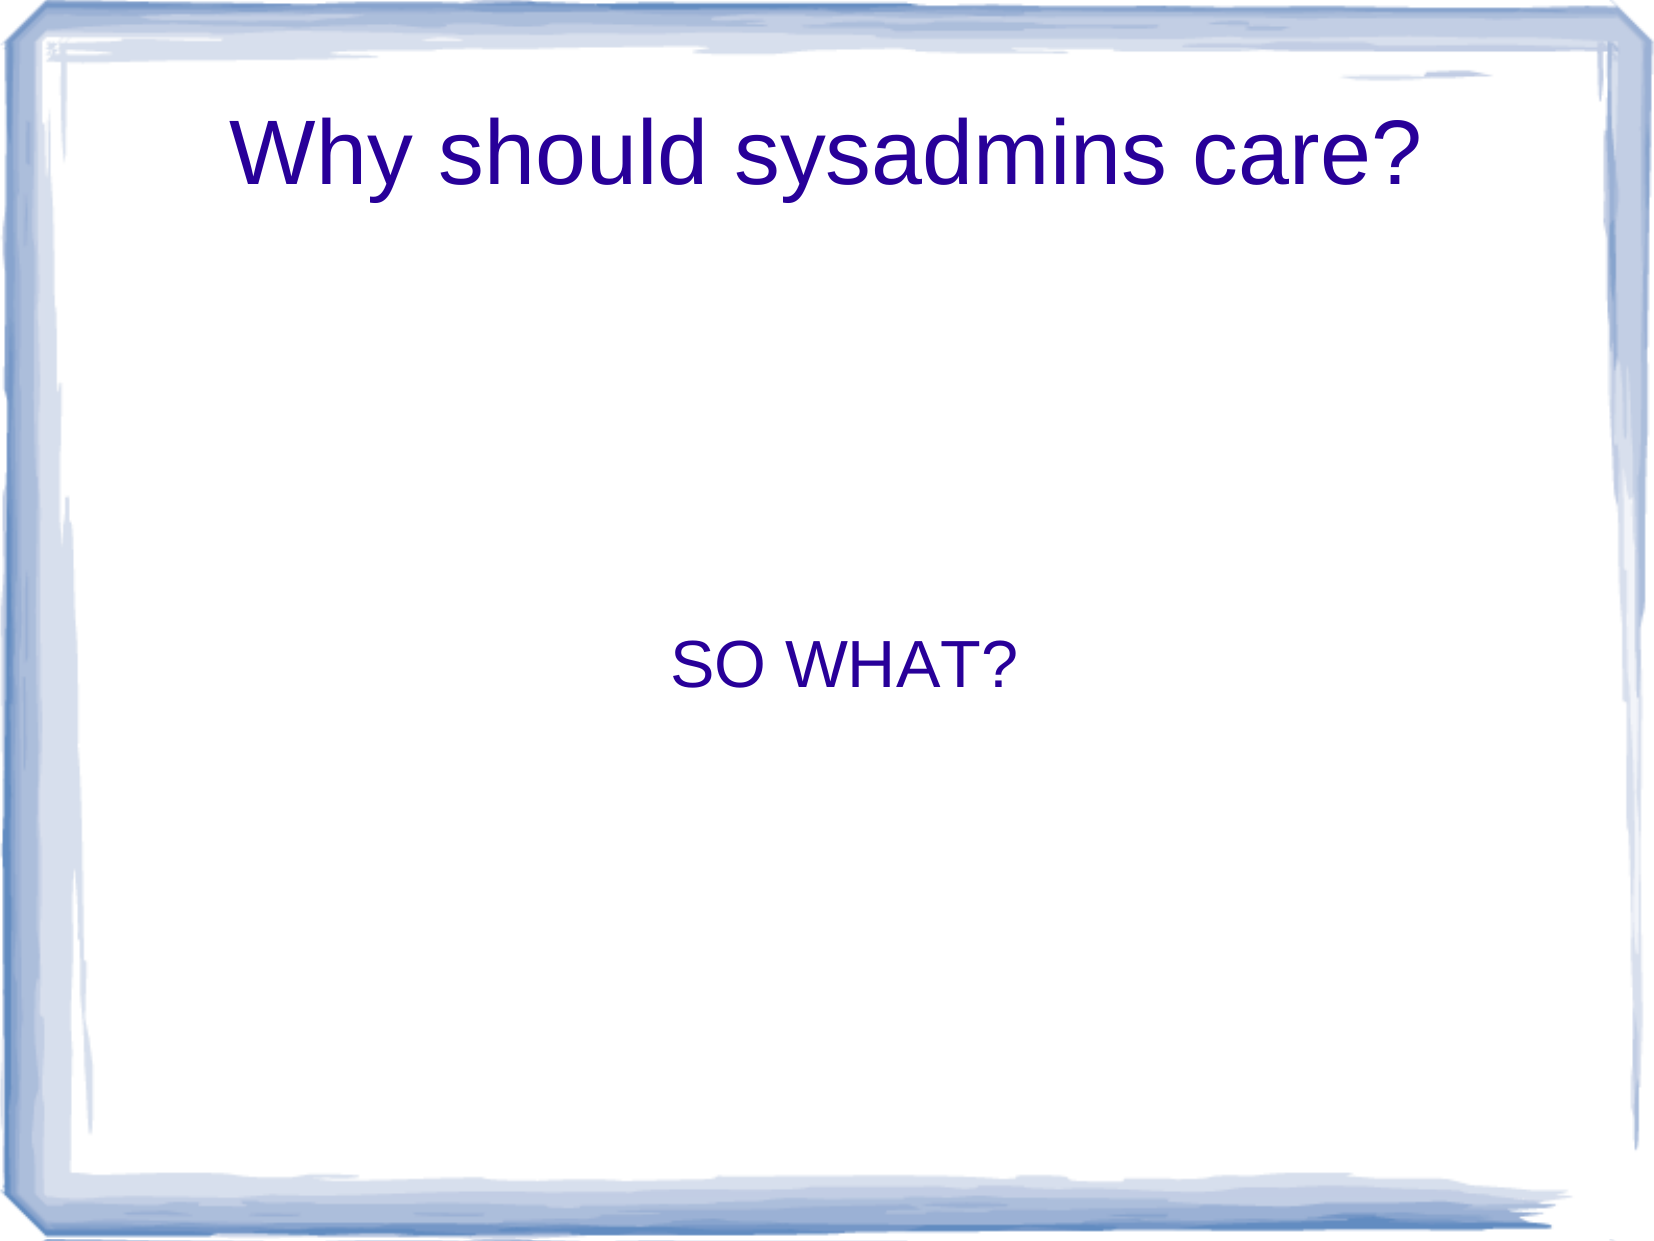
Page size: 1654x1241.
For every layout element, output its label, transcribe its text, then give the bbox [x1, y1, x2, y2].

subtitle SO WHAT? [118, 332, 1571, 997]
title Why should sysadmins care? [82, 56, 1571, 250]
picture [0, 0, 1654, 1241]
